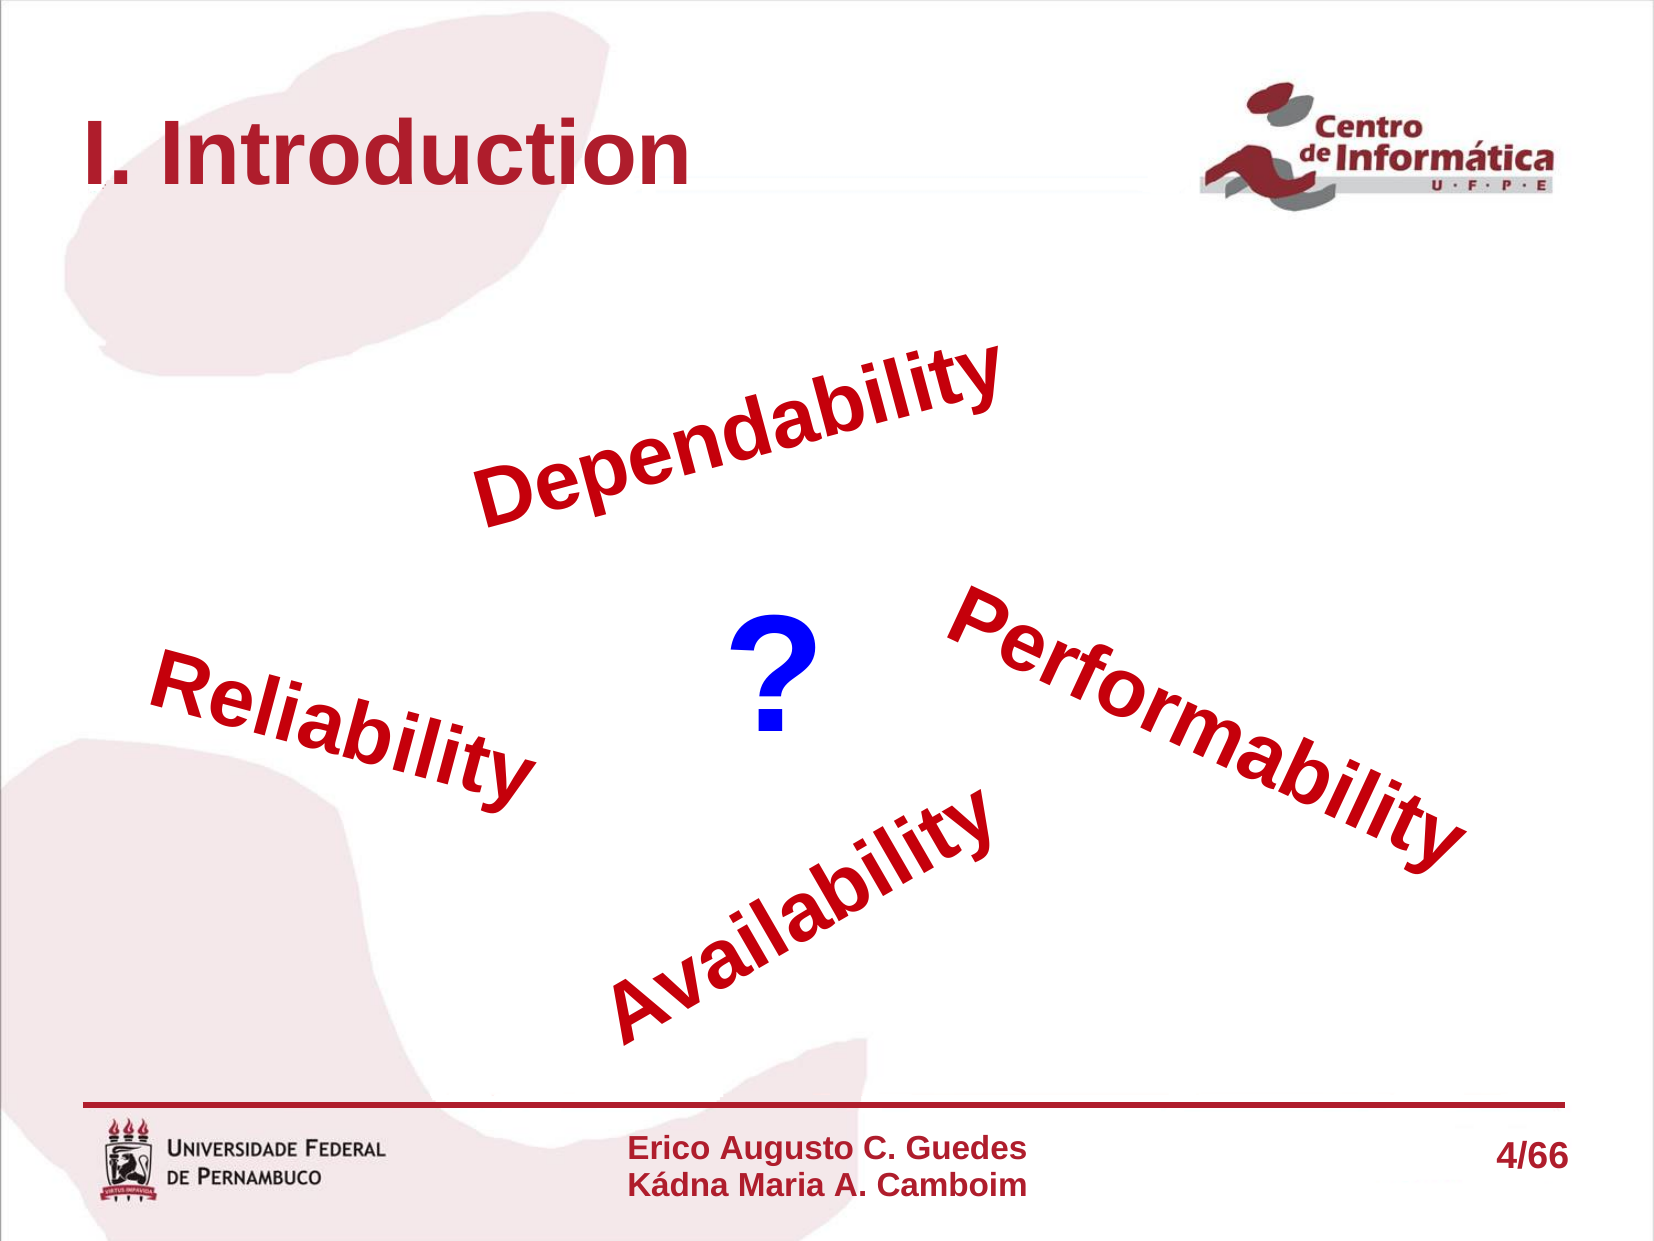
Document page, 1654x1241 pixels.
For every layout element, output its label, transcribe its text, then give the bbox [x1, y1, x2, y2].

picture [0, 0, 1654, 1241]
text_box Reliability [121, 620, 562, 848]
text_box Dependability [447, 304, 1035, 572]
text_box Performability [912, 554, 1499, 915]
text_box ? [708, 572, 841, 803]
text_box Availability [568, 748, 1037, 1089]
title I. Introduction [82, 56, 1571, 250]
